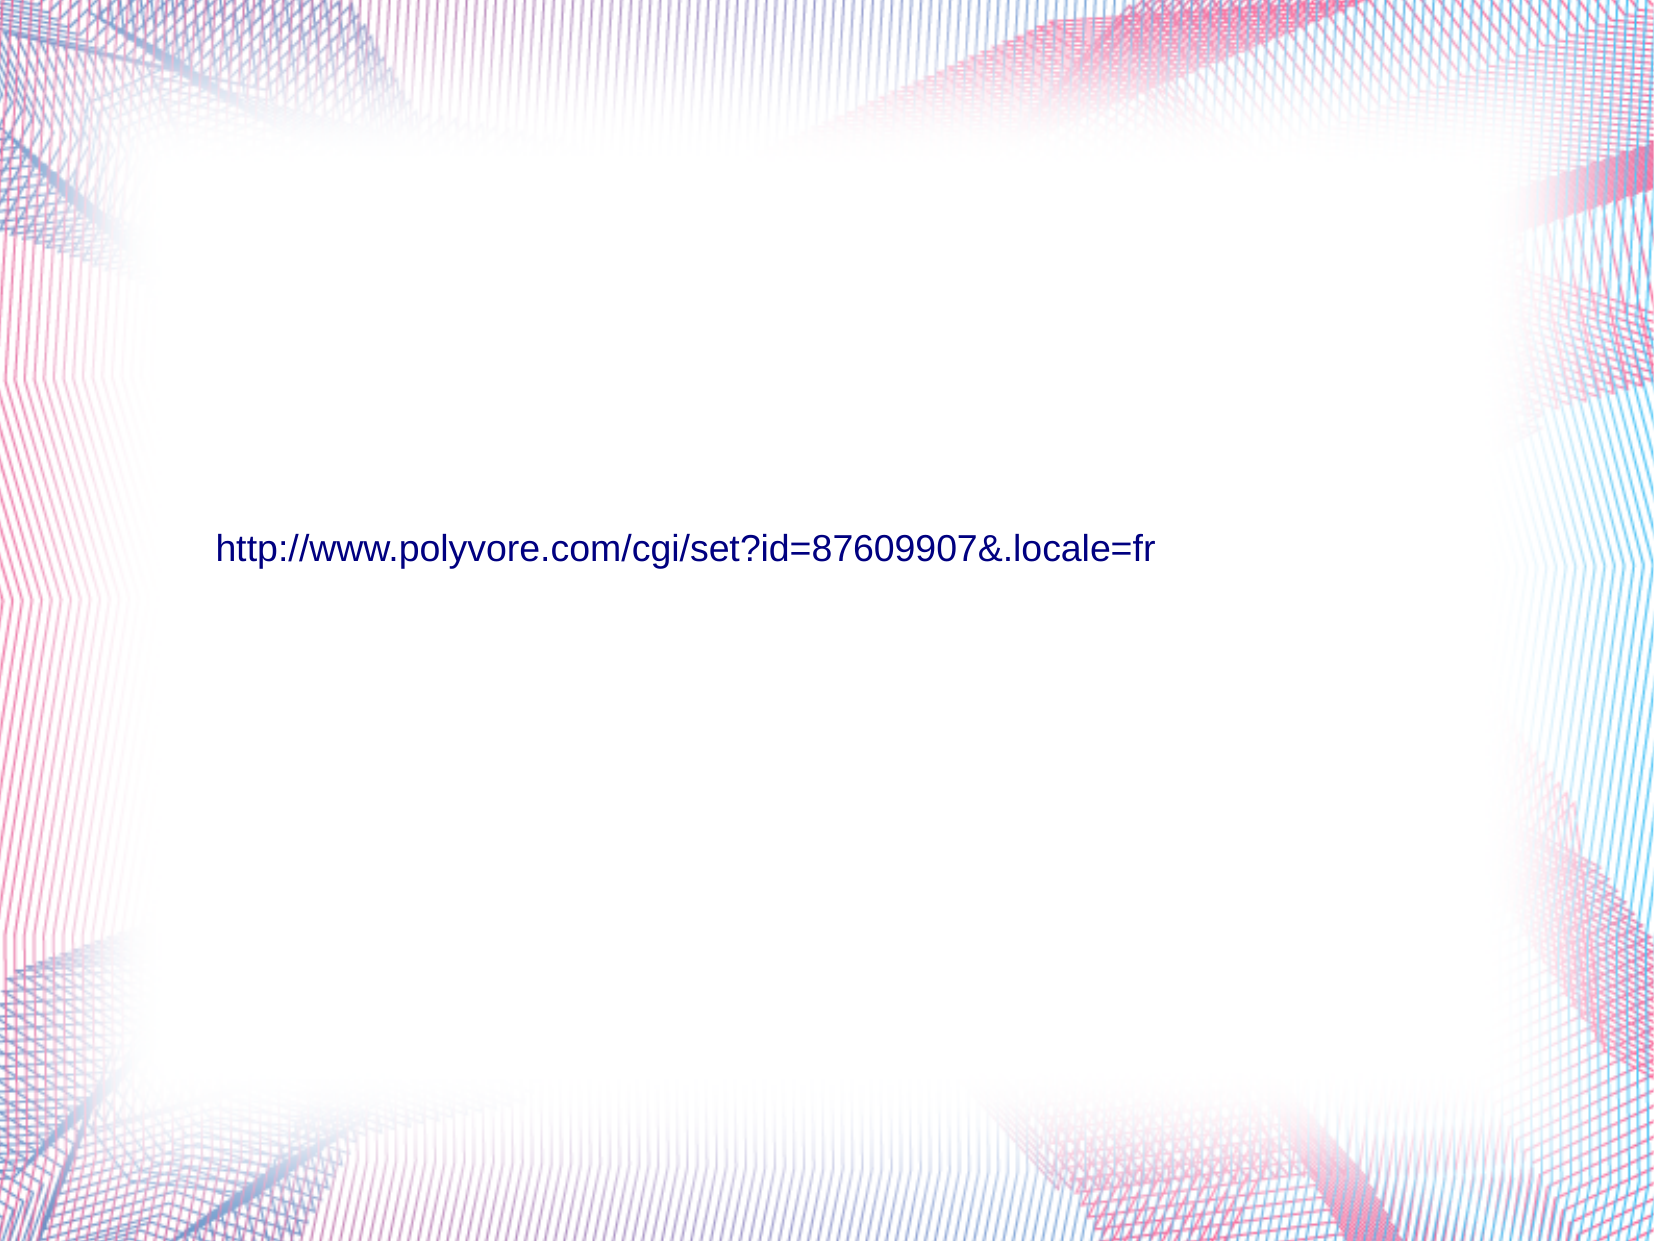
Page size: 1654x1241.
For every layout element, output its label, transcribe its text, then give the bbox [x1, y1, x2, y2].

picture [0, 0, 1654, 1241]
text_box http://www.polyvore.com/cgi/set?id=87609907&.locale=fr [200, 519, 1386, 591]
